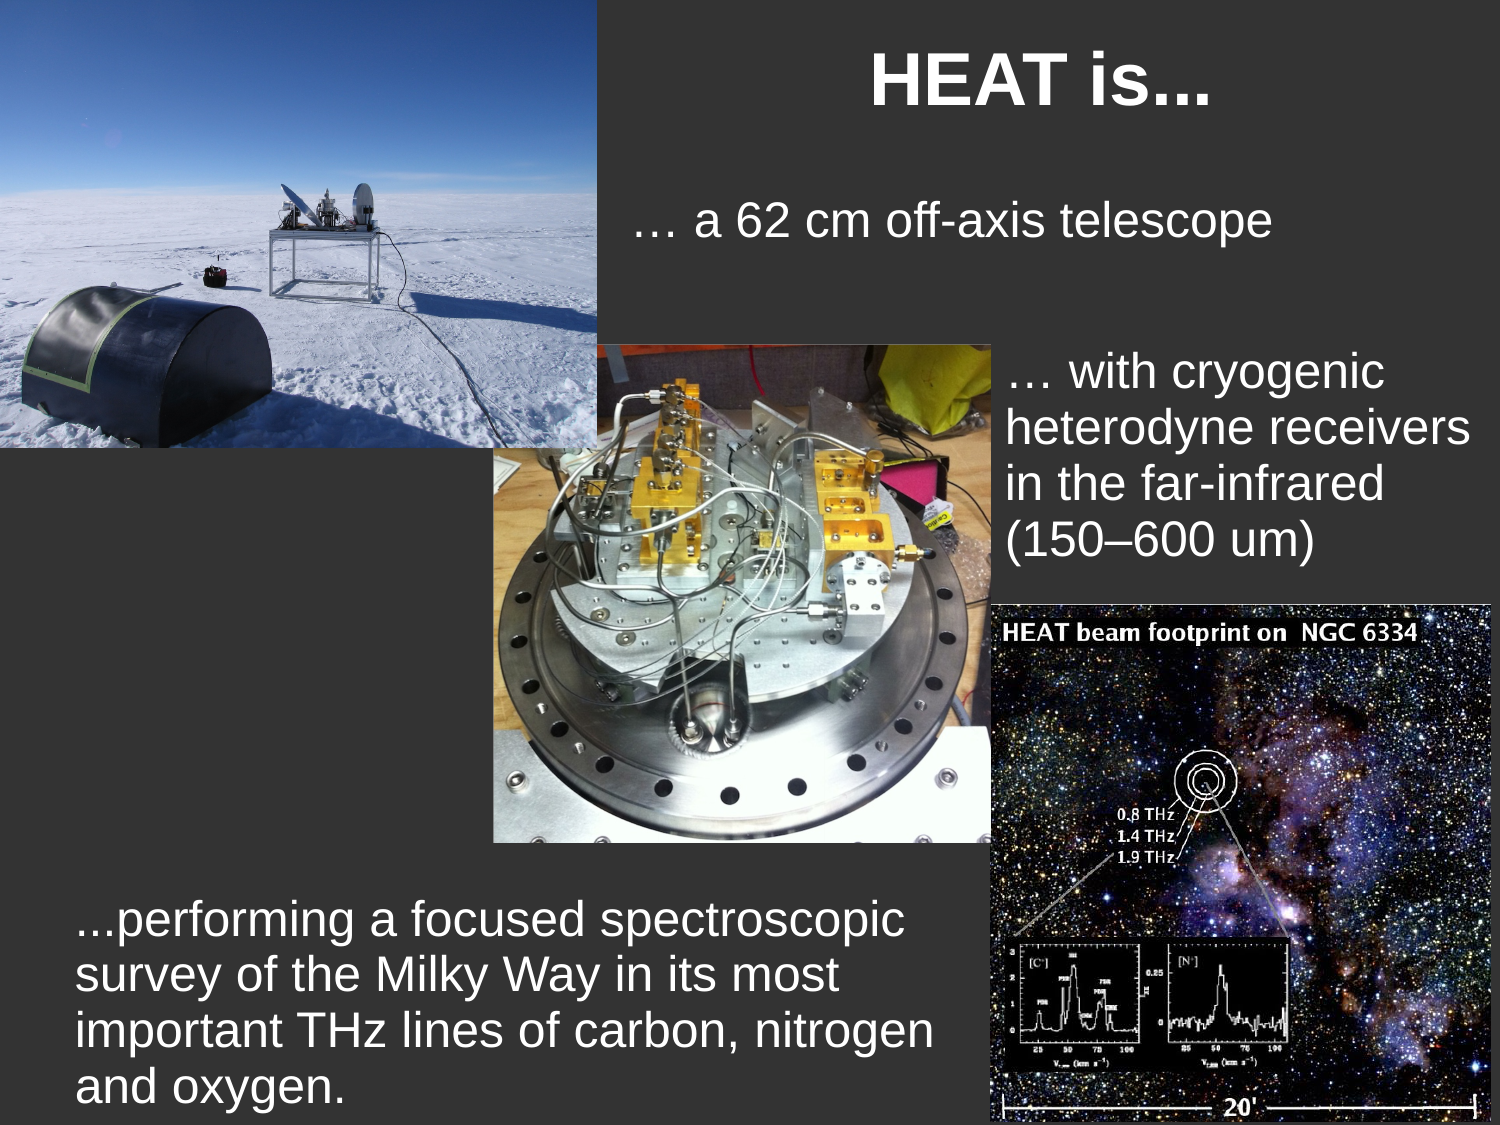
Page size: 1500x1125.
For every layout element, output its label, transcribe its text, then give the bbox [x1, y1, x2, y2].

text_box ...performing a focused spectroscopic survey of the Milky Way in its most important THz lines of carbon, nitrogen and oxygen. [60, 883, 991, 1122]
text_box … with cryogenic heterodyne receivers in the far-infrared (150–600 um) [990, 336, 1500, 575]
picture [0, 0, 1491, 1122]
text_box … a 62 cm off-axis telescope [615, 184, 1289, 255]
text_box HEAT is... [855, 29, 1230, 129]
